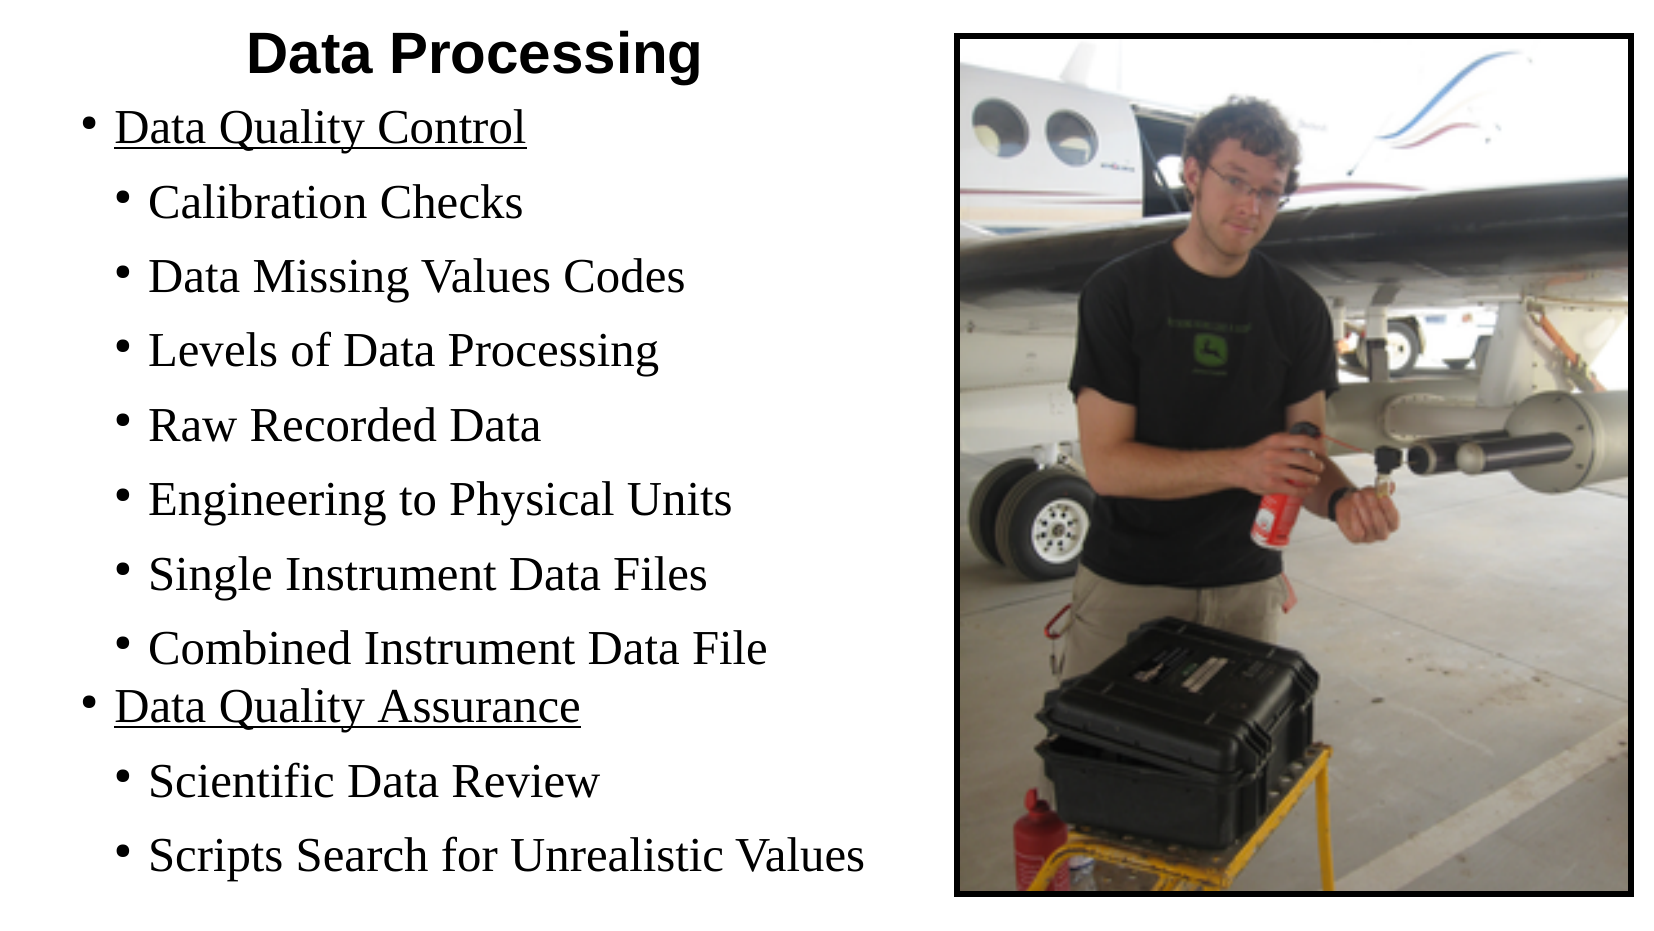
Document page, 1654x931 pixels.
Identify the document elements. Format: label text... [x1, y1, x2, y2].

text_box Data Processing [0, 6, 951, 94]
picture [960, 38, 1629, 892]
list Data Quality Control Calibration Checks Data Missing Values Codes Levels of Data Processing Raw Recorded Data Engineering to Physical Units Single Instrument Data Files Combined Instrument Data File Data Quality Assurance Scientific Data Review Scripts Search for Unrealistic Values [65, 87, 936, 898]
